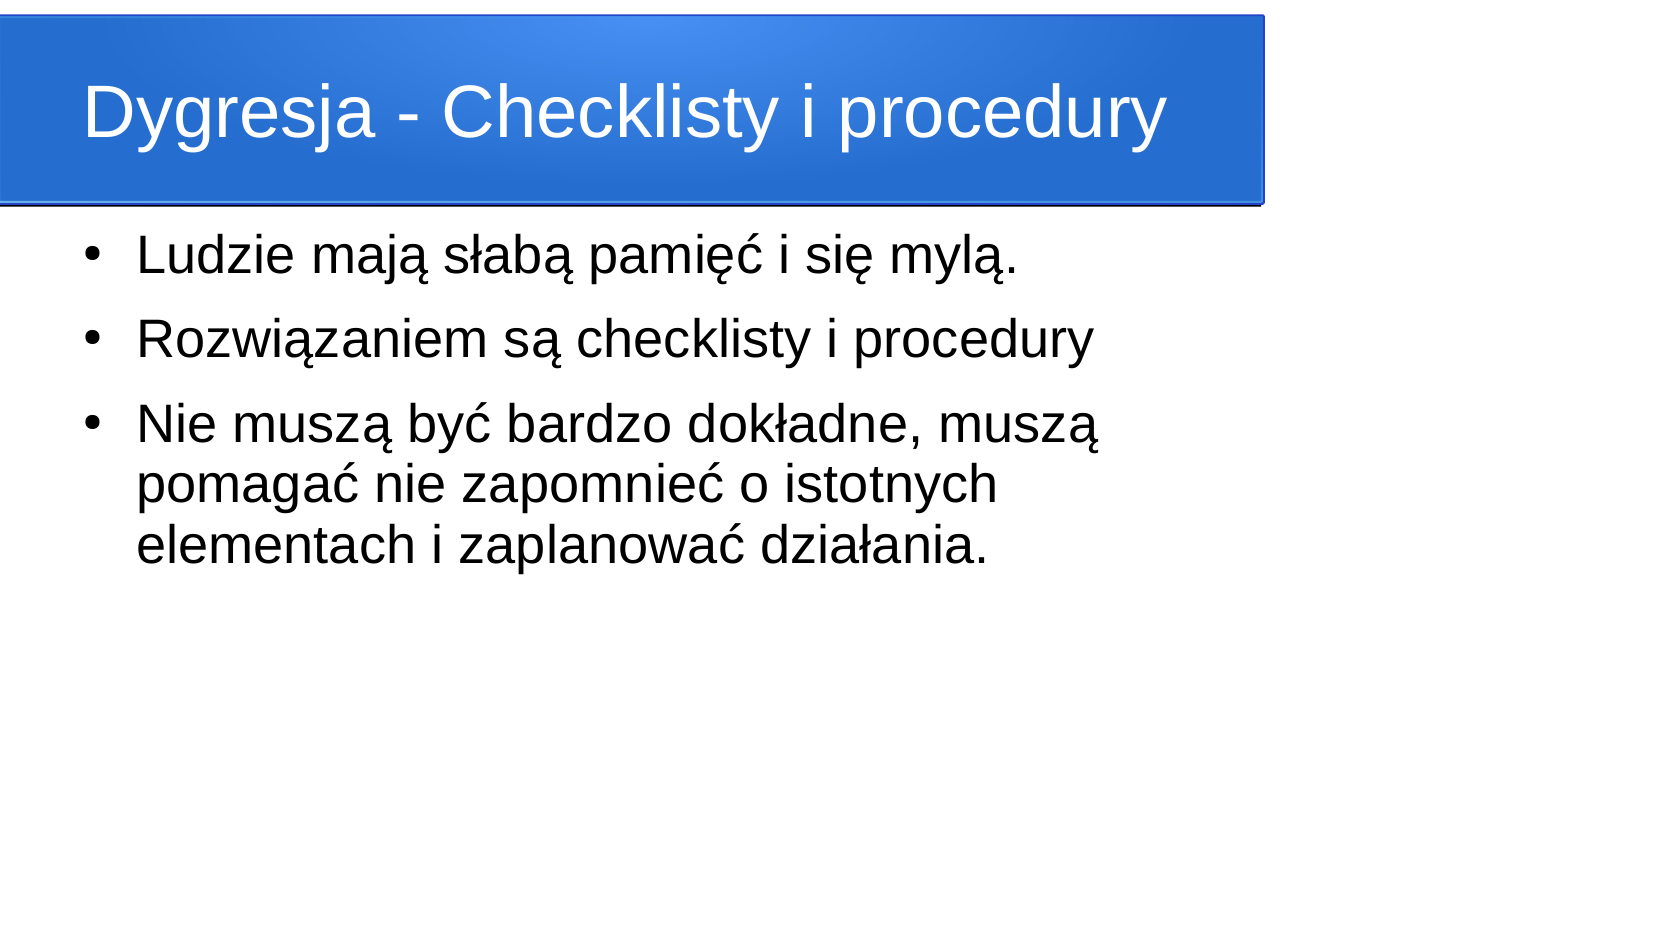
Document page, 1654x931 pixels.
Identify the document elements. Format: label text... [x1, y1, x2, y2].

title Dygresja - Checklisty i procedury [82, 35, 1235, 189]
list Ludzie mają słabą pamięć i się mylą. Rozwiązaniem są checklisty i procedury Nie muszą być bardzo dokładne, muszą pomagać nie zapomnieć o istotnych elementach i zaplanować działania. [65, 224, 1134, 764]
